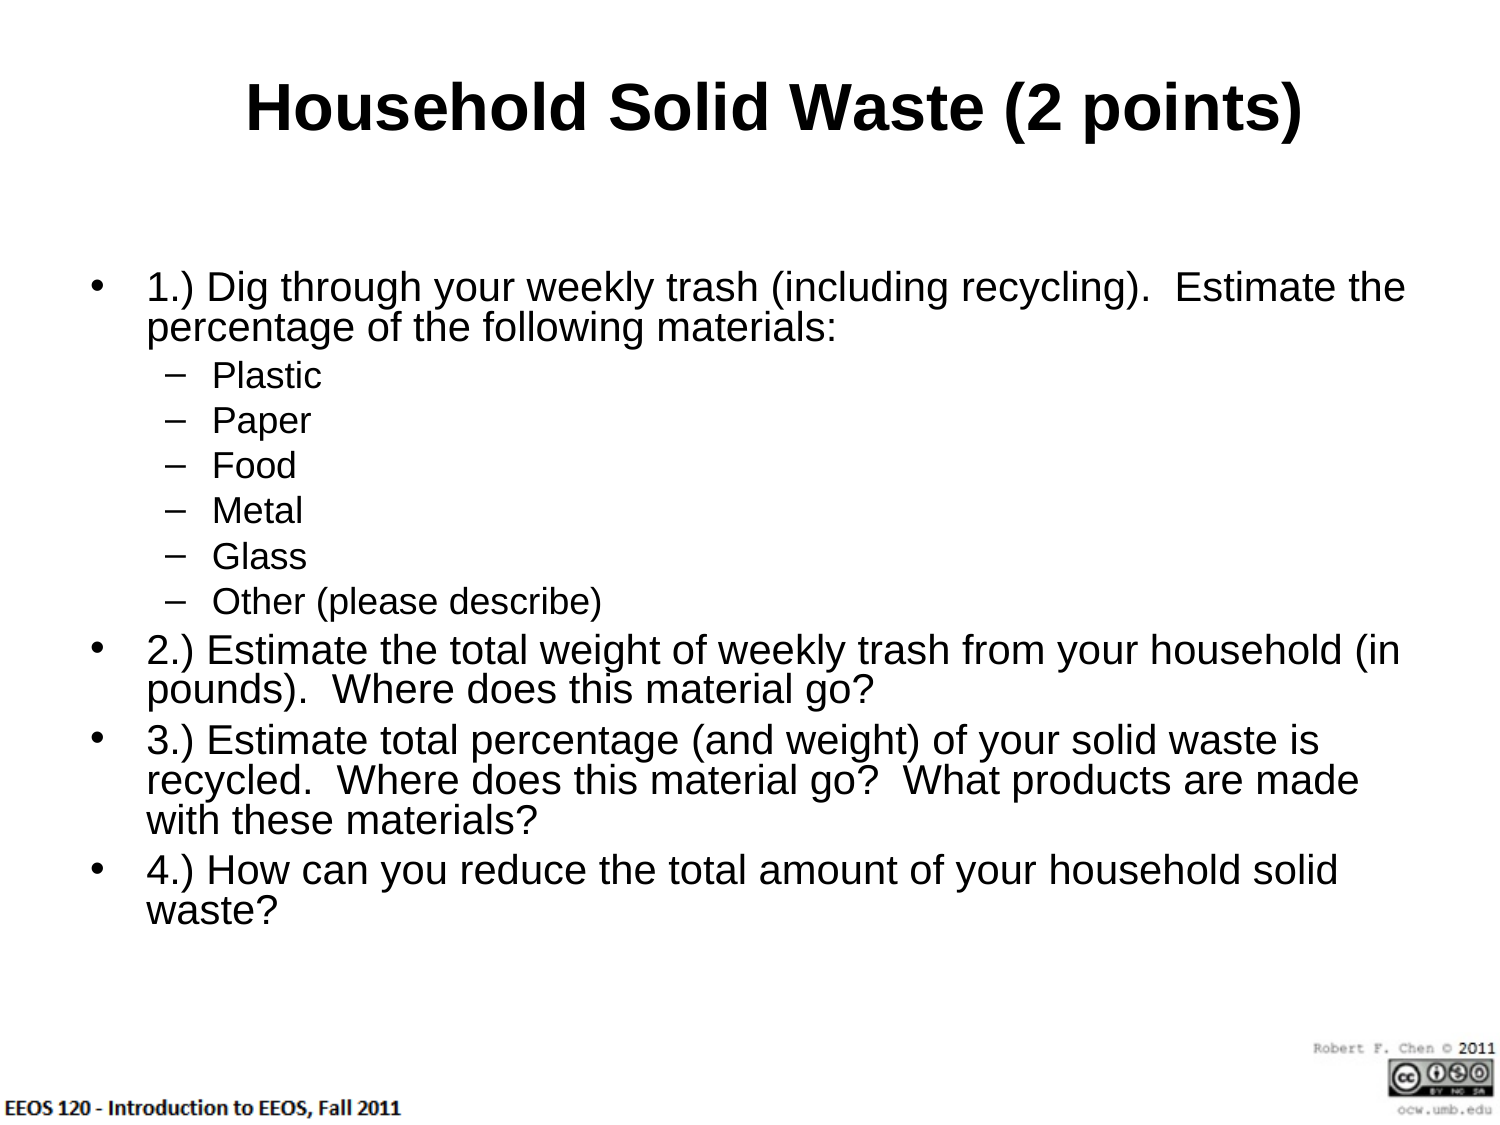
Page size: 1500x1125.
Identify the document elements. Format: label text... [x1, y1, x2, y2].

title Household Solid Waste (2 points) [99, 49, 1450, 238]
picture [1306, 1032, 1500, 1125]
list 1.) Dig through your weekly trash (including recycling). Estimate the percentage of the following materials: Plastic Paper Food Metal Glass Other (please describe) 2.) Estimate the total weight of weekly trash from your household (in pounds). Where does this material go? 3.) Estimate total percentage (and weight) of your solid waste is recycled. Where does this material go? What products are made with these materials? 4.) How can you reduce the total amount of your household solid waste? [75, 262, 1426, 1006]
picture [0, 1090, 406, 1125]
